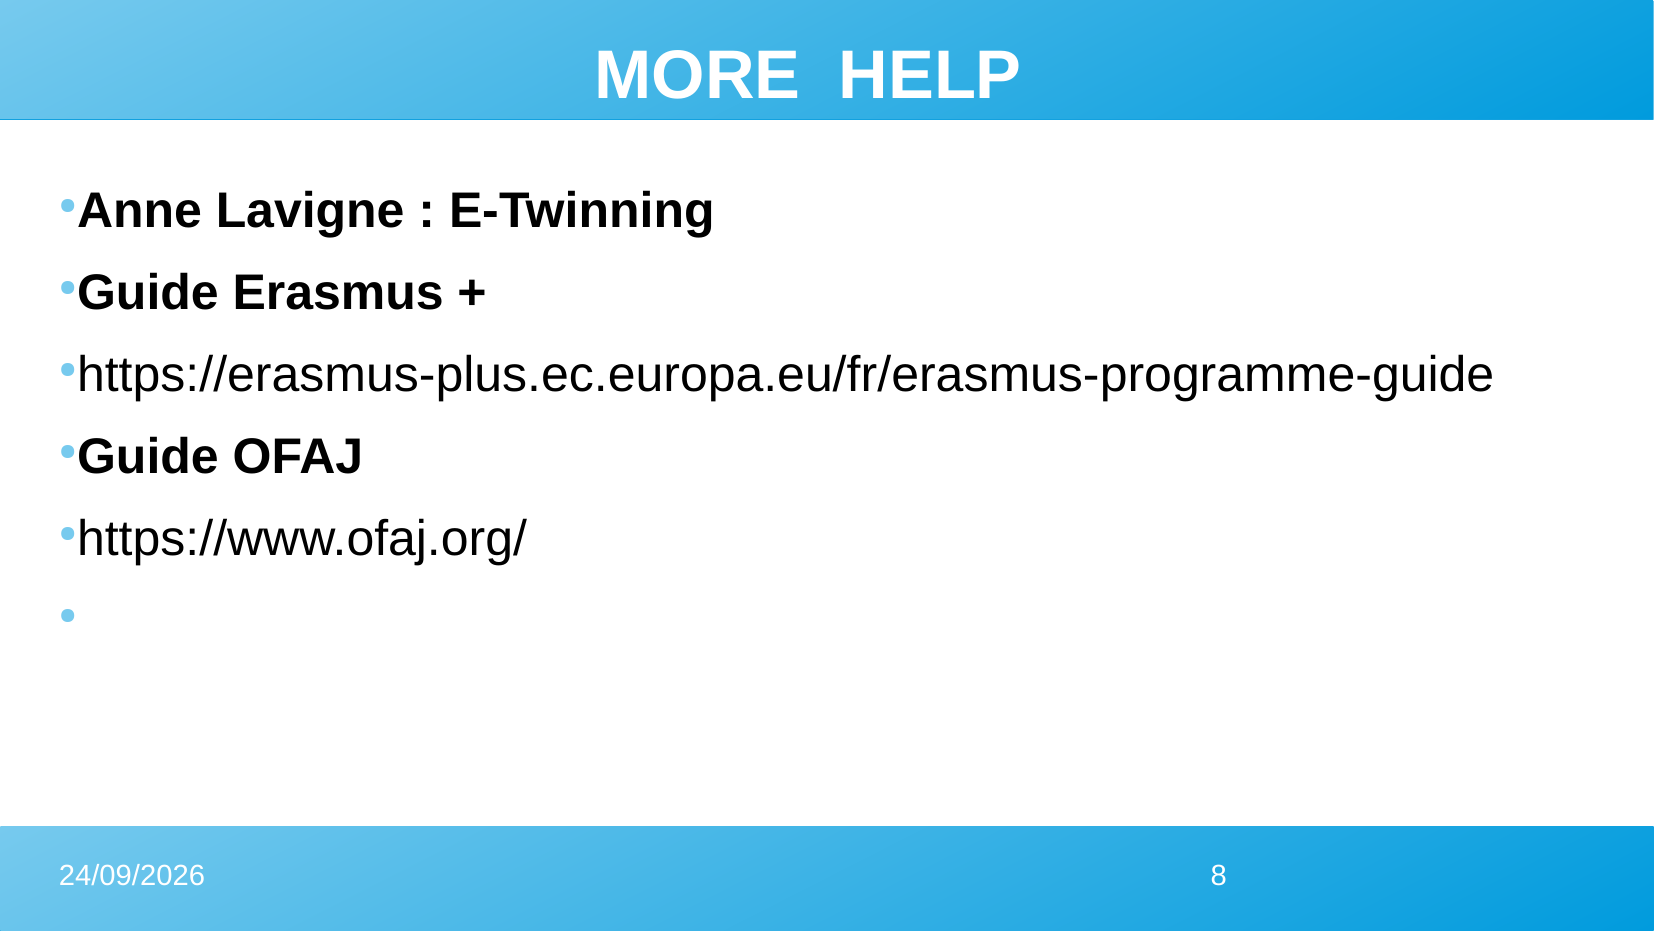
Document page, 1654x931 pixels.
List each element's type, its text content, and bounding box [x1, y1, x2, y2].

text_box [1210, 856, 1595, 916]
title MORE HELP [59, 29, 1595, 108]
list Anne Lavigne : E-Twinning Guide Erasmus + https://erasmus-plus.ec.europa.eu/fr/erasmus-programme-guide Guide OFAJ https://www.ofaj.org/ [59, 177, 1595, 768]
text_box 05/04/2023 [59, 856, 443, 916]
